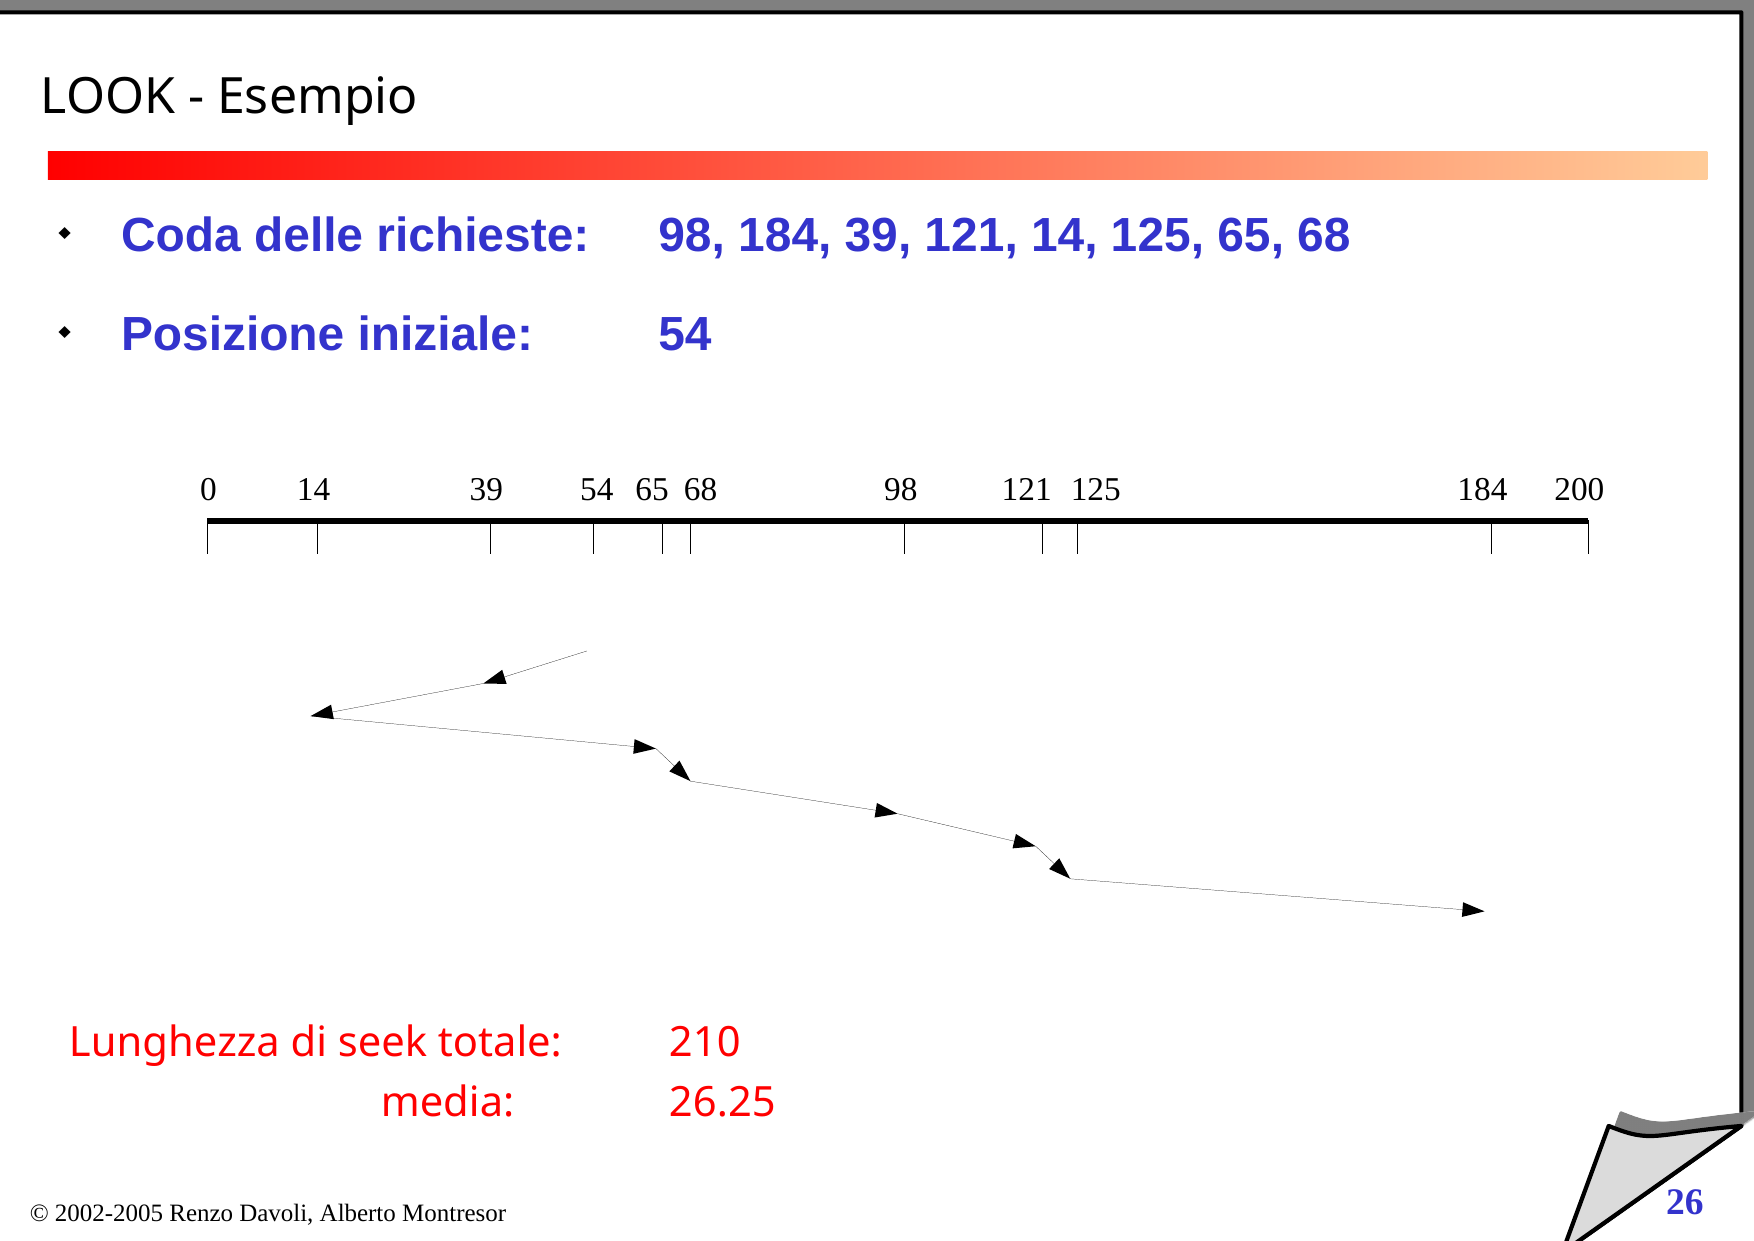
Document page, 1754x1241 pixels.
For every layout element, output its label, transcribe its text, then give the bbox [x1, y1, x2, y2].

text_box Lunghezza di seek totale: 210 media: 26.25 [69, 1009, 903, 1141]
text_box 121 [1001, 468, 1061, 511]
text_box 68 [683, 468, 724, 511]
text_box 0 [200, 468, 220, 511]
text_box 54 [580, 468, 620, 511]
title LOOK - Esempio [40, 49, 1714, 144]
text_box 14 [296, 468, 337, 511]
list Coda delle richieste: 98, 184, 39, 121, 14, 125, 65, 68 Posizione iniziale: 54 [58, 206, 1696, 424]
text_box 184 [1457, 468, 1517, 511]
text_box 125 [1070, 468, 1130, 511]
text_box 98 [884, 468, 924, 511]
text_box 65 [635, 468, 675, 511]
text_box 39 [469, 468, 509, 511]
text_box 200 [1554, 468, 1614, 511]
